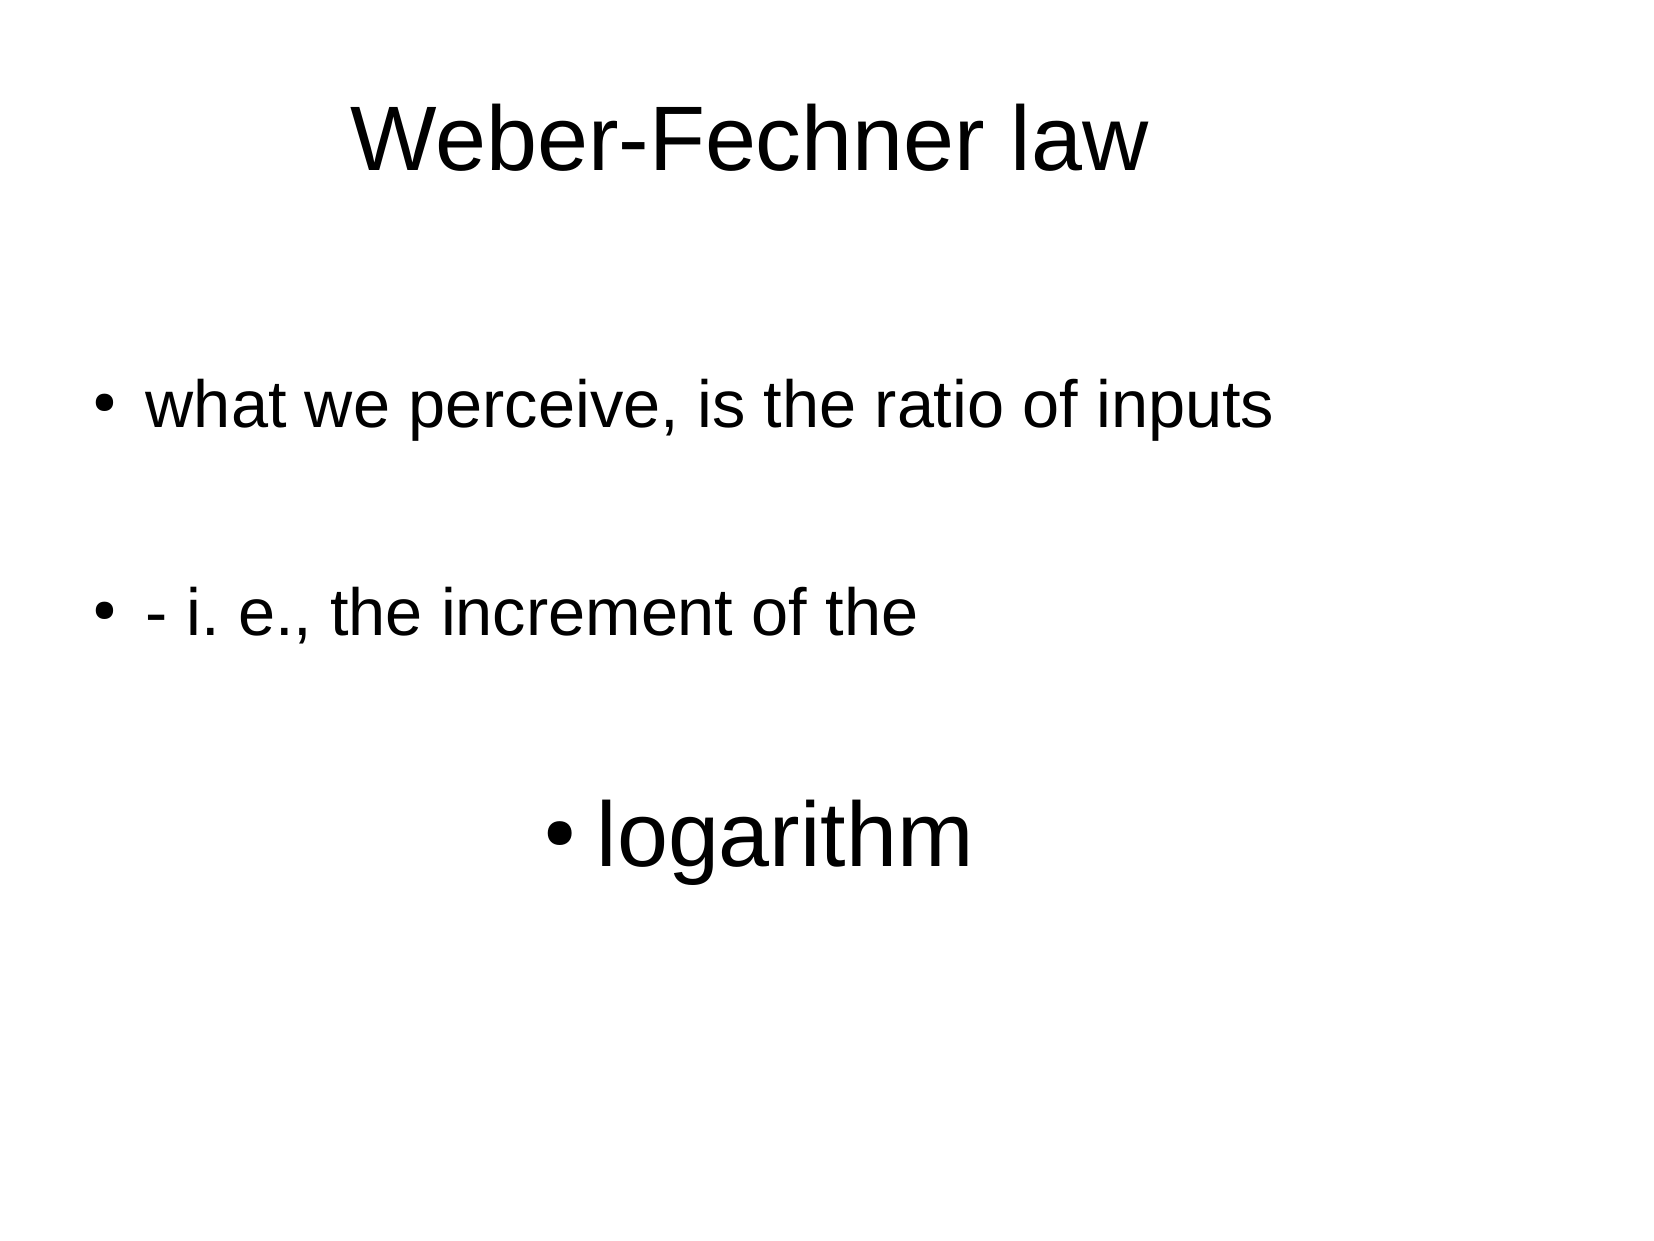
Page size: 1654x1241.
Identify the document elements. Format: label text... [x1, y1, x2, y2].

title Weber-Fechner law [75, 21, 1425, 257]
list what we perceive, is the ratio of inputs - i. e., the increment of the logarithm [75, 262, 1425, 1005]
